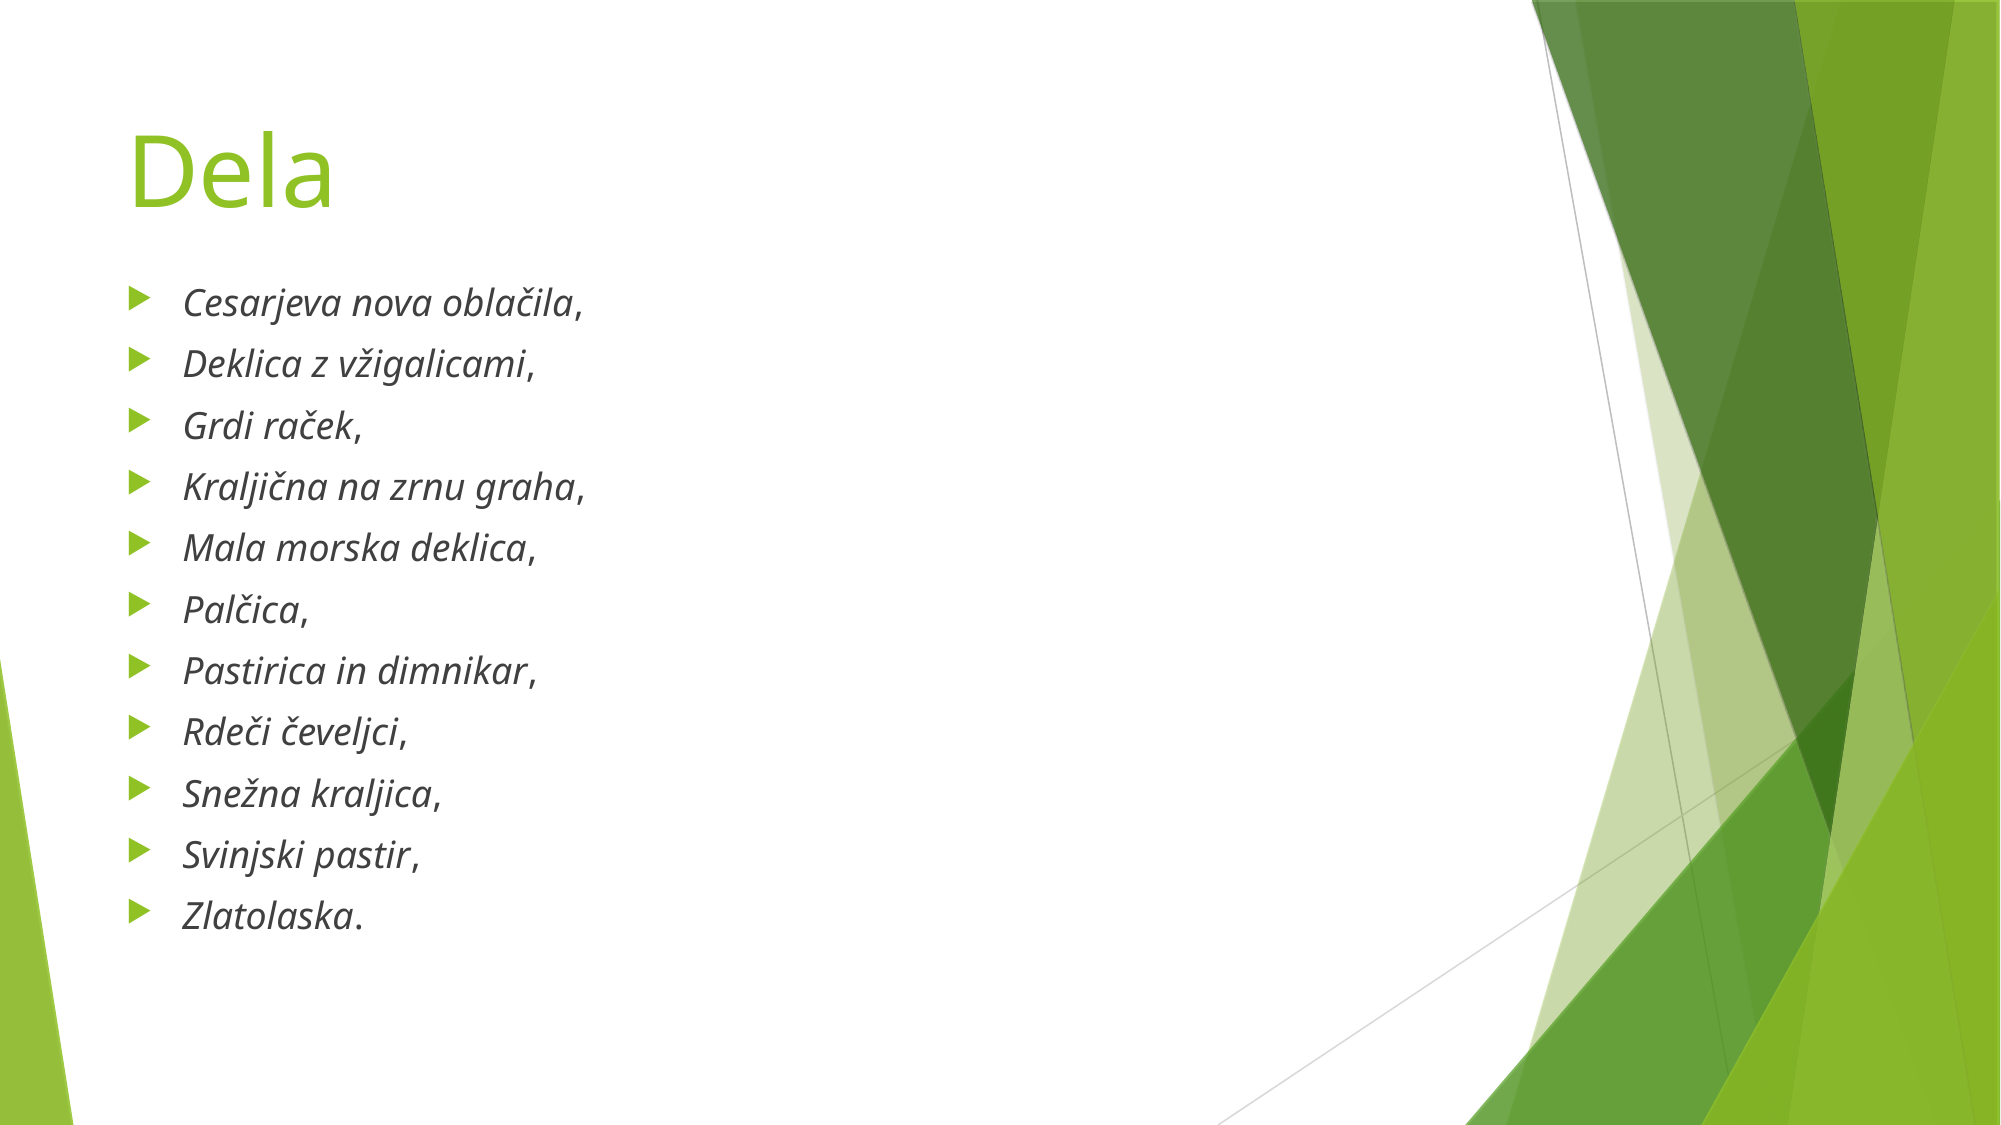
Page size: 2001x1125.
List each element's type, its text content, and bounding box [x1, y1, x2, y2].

title Dela [111, 99, 1522, 276]
list Cesarjeva nova oblačila, Deklica z vžigalicami, Grdi raček, Kraljična na zrnu graha, Mala morska deklica, Palčica, Pastirica in dimnikar, Rdeči čeveljci, Snežna kraljica, Svinjski pastir, Zlatolaska. [111, 276, 1522, 991]
